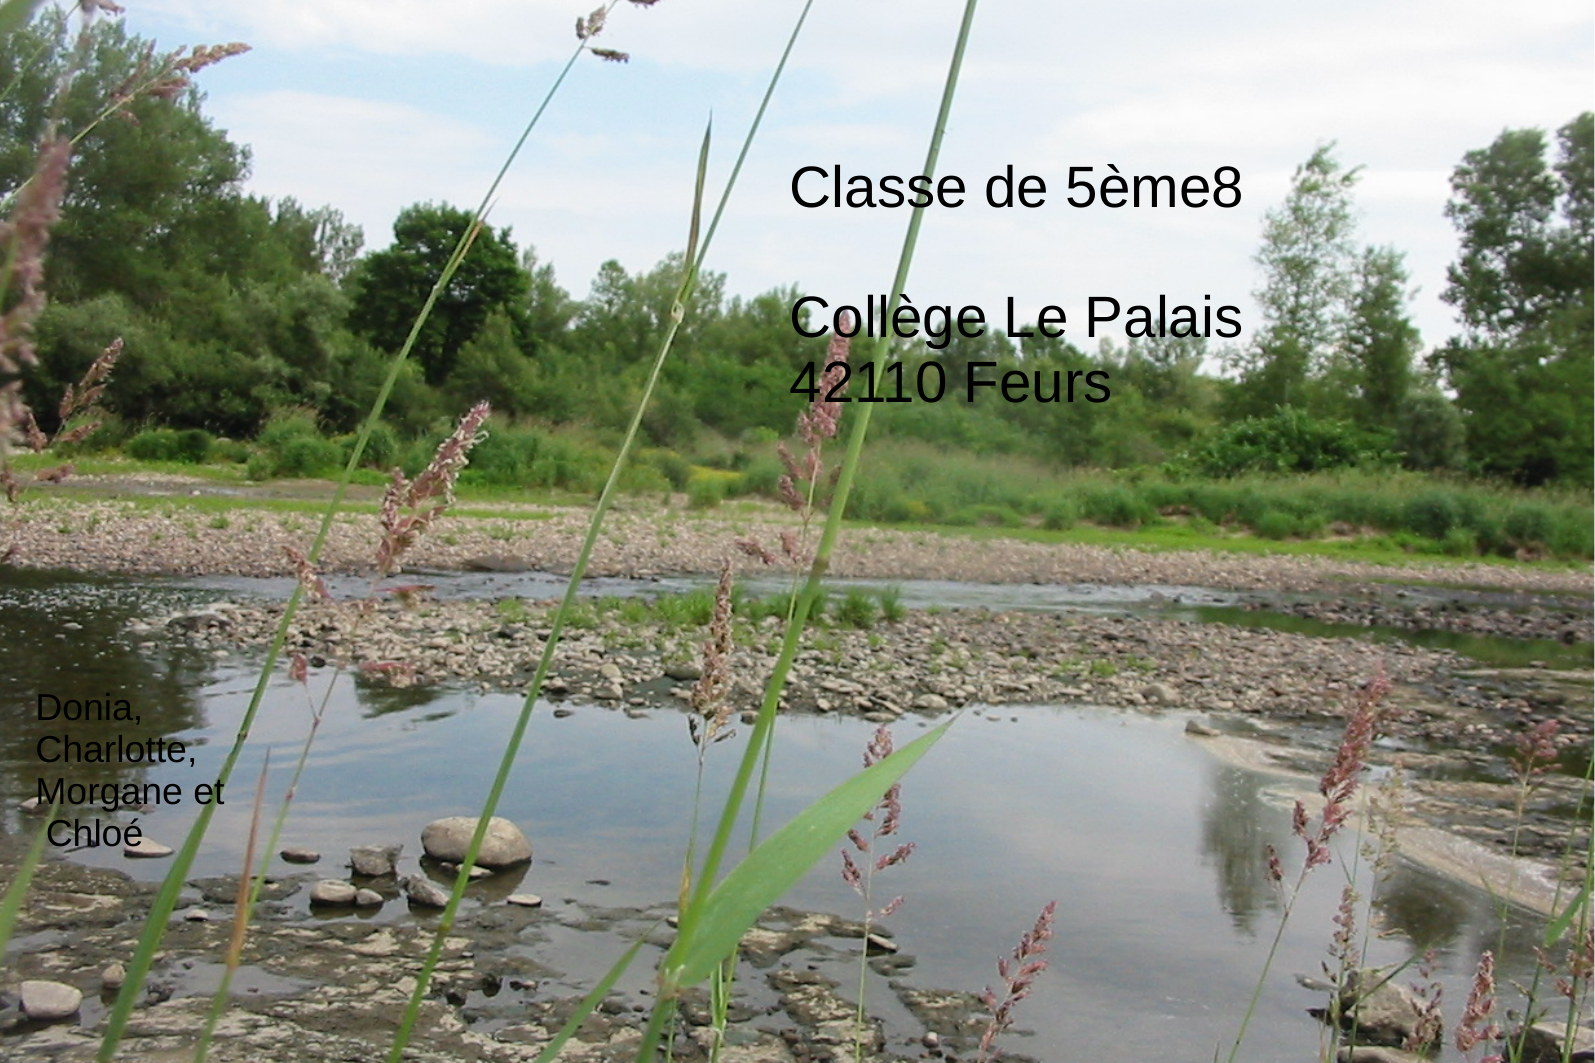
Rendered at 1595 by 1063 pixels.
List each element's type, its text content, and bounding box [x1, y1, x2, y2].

text_box Donia, Charlotte, Morgane et Chloé [20, 679, 532, 863]
text_box Classe de 5ème8 Collège Le Palais 42110 Feurs [775, 147, 1477, 457]
picture [0, 0, 1595, 1063]
